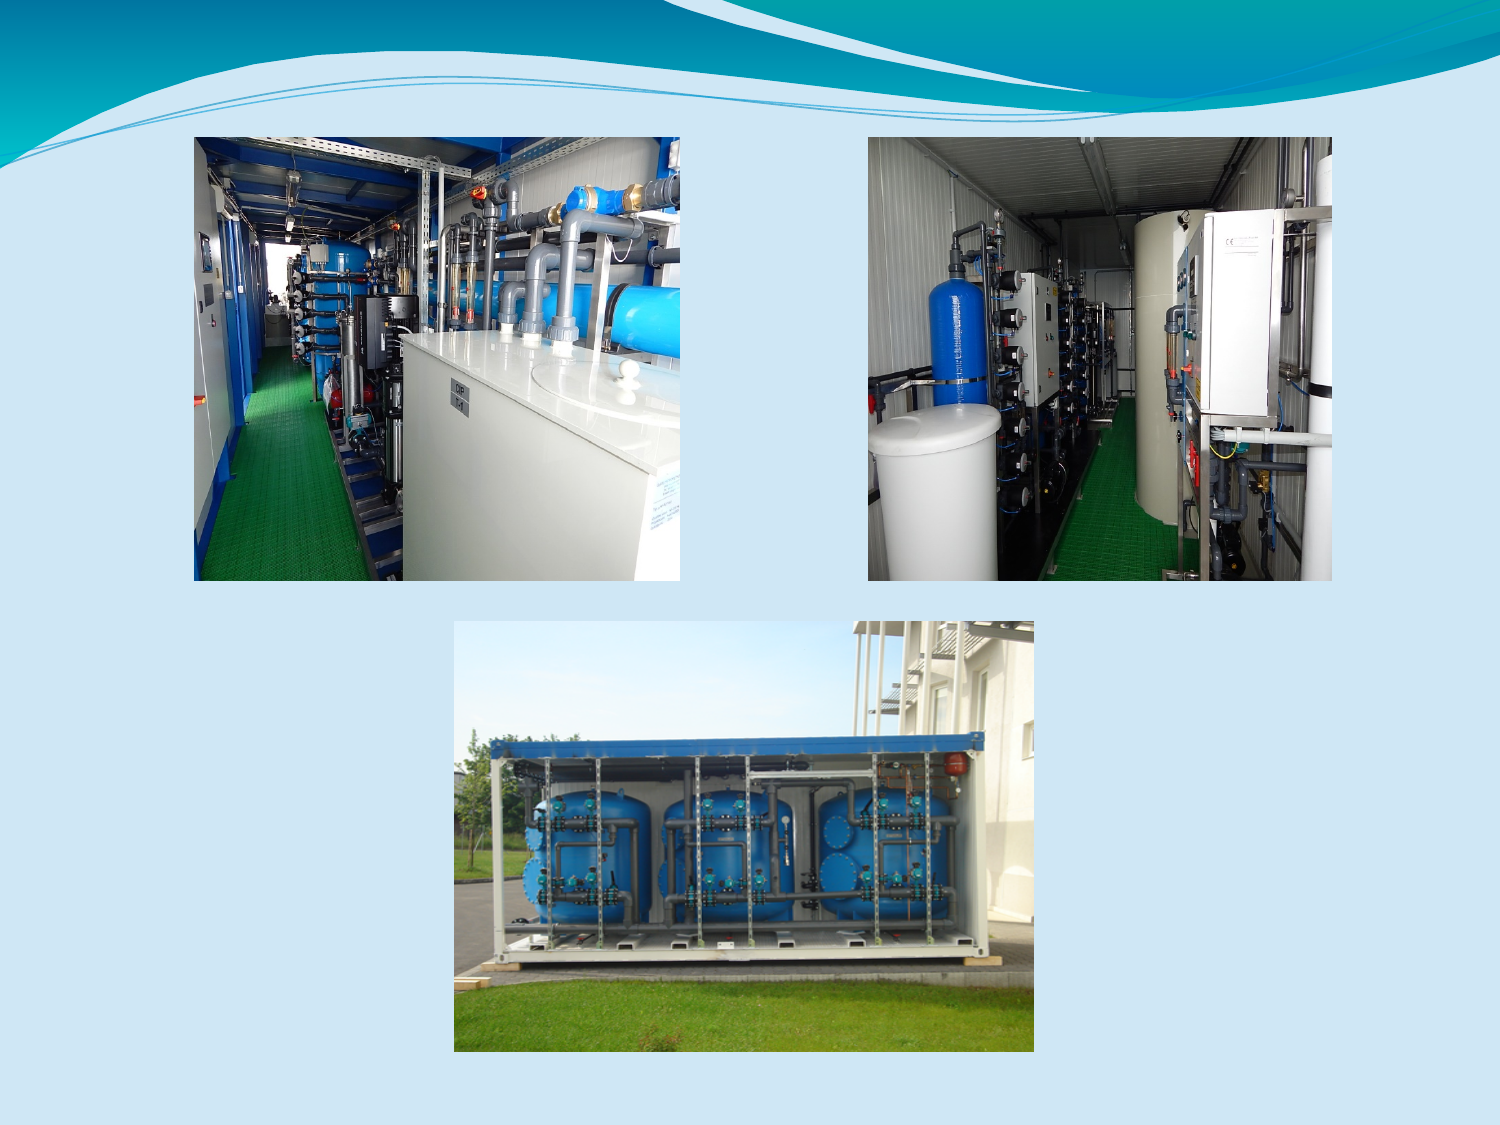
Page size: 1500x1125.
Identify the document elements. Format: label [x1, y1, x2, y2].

picture [868, 137, 1332, 581]
picture [194, 137, 680, 581]
picture [454, 621, 1034, 1052]
